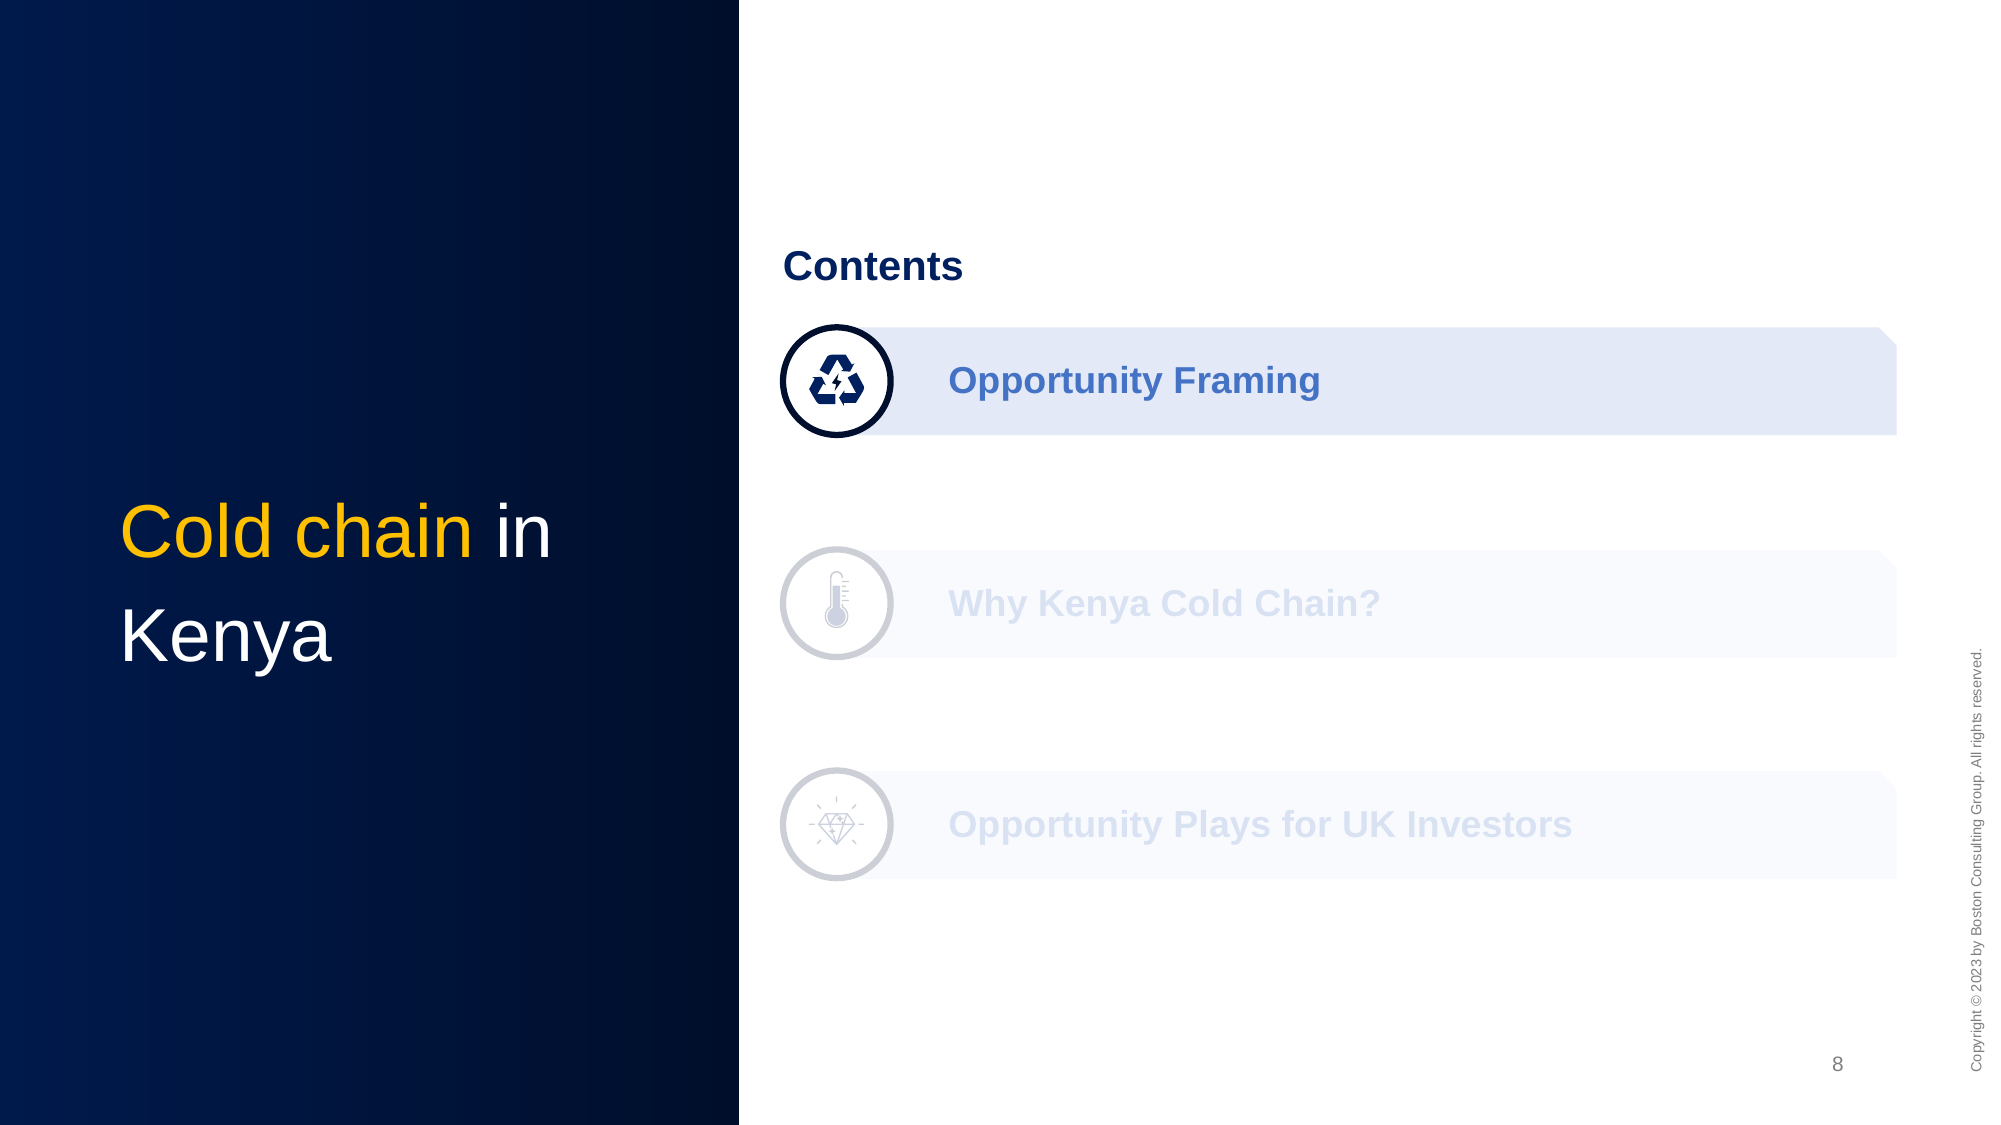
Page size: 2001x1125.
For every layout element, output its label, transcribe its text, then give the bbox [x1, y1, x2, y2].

text_box Contents [783, 232, 1897, 303]
text_box [758, 514, 1915, 711]
text_box [783, 327, 1897, 436]
text_box Cold chain in Kenya [103, 461, 665, 678]
text_box Opportunity Framing [948, 327, 1897, 435]
text_box [758, 717, 1915, 914]
text_box [0, 0, 739, 1125]
